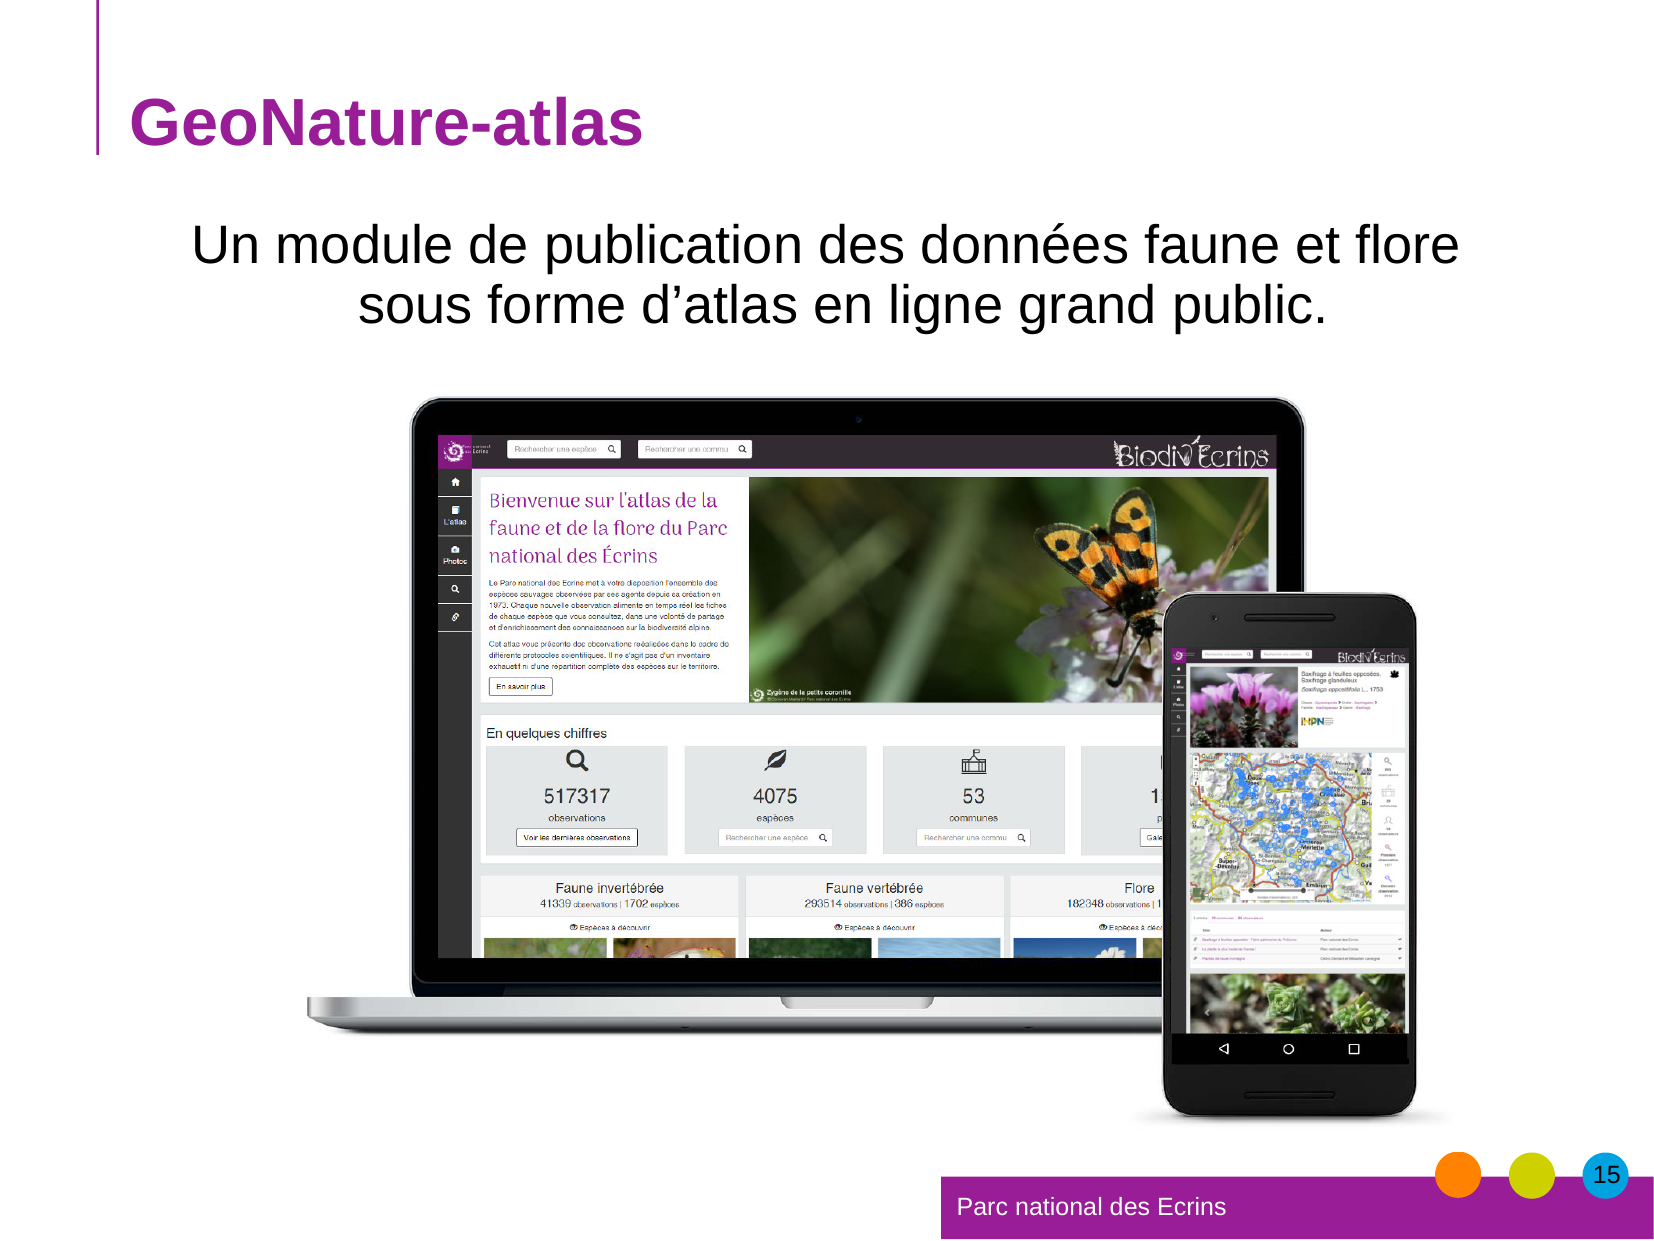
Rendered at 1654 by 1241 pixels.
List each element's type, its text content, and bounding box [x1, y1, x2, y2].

title GeoNature-atlas [129, 11, 1619, 160]
text_box Un module de publication des données faune et flore sous forme d’atlas en ligne grand public. [0, 206, 1654, 574]
picture [255, 354, 1506, 1152]
